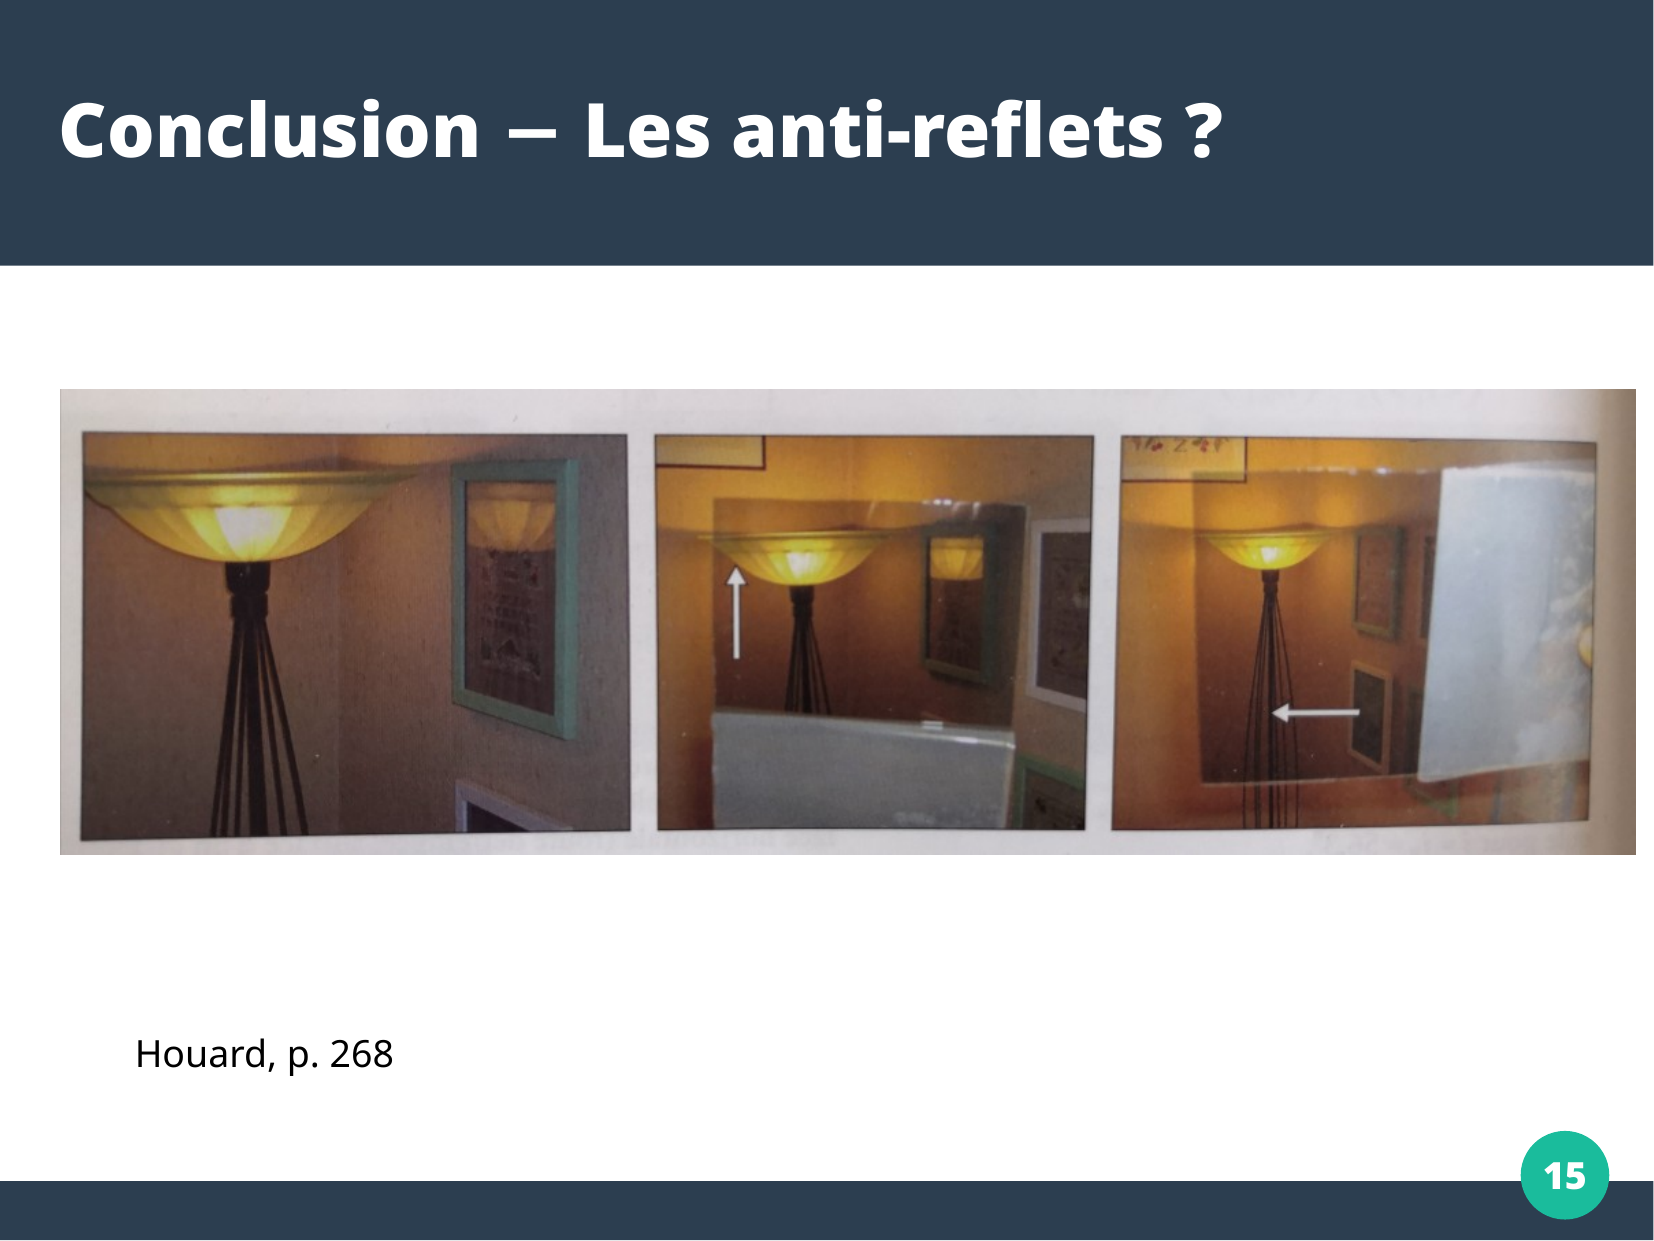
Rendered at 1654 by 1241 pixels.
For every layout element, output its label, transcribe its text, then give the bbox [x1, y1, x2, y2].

picture [60, 389, 1636, 856]
title Conclusion − Les anti-reflets ? [59, 49, 1595, 207]
text_box Houard, p. 268 [120, 1020, 781, 1079]
